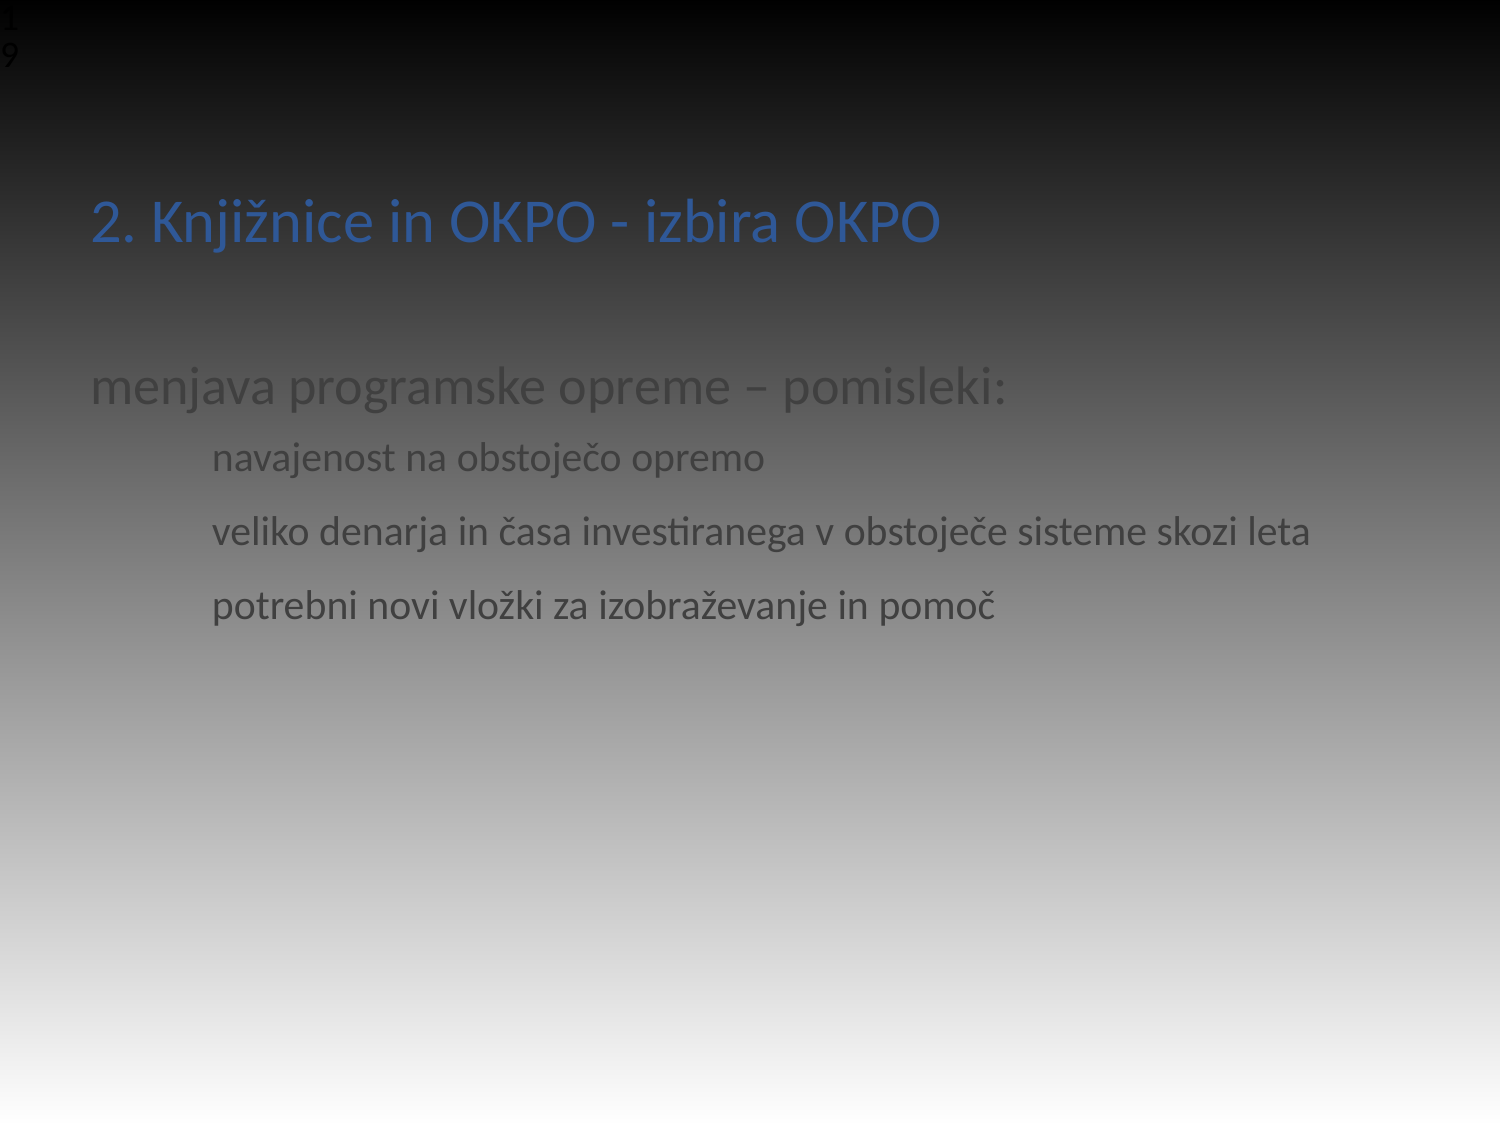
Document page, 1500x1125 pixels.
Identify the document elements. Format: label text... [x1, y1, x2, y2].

title 2. Knjižnice in OKPO - izbira OKPO [75, 0, 1425, 262]
list menjava programske opreme – pomisleki: navajenost na obstoječo opremo veliko denarja in časa investiranega v obstoječe sisteme skozi leta potrebni novi vložki za izobraževanje in pomoč [75, 262, 1425, 1005]
